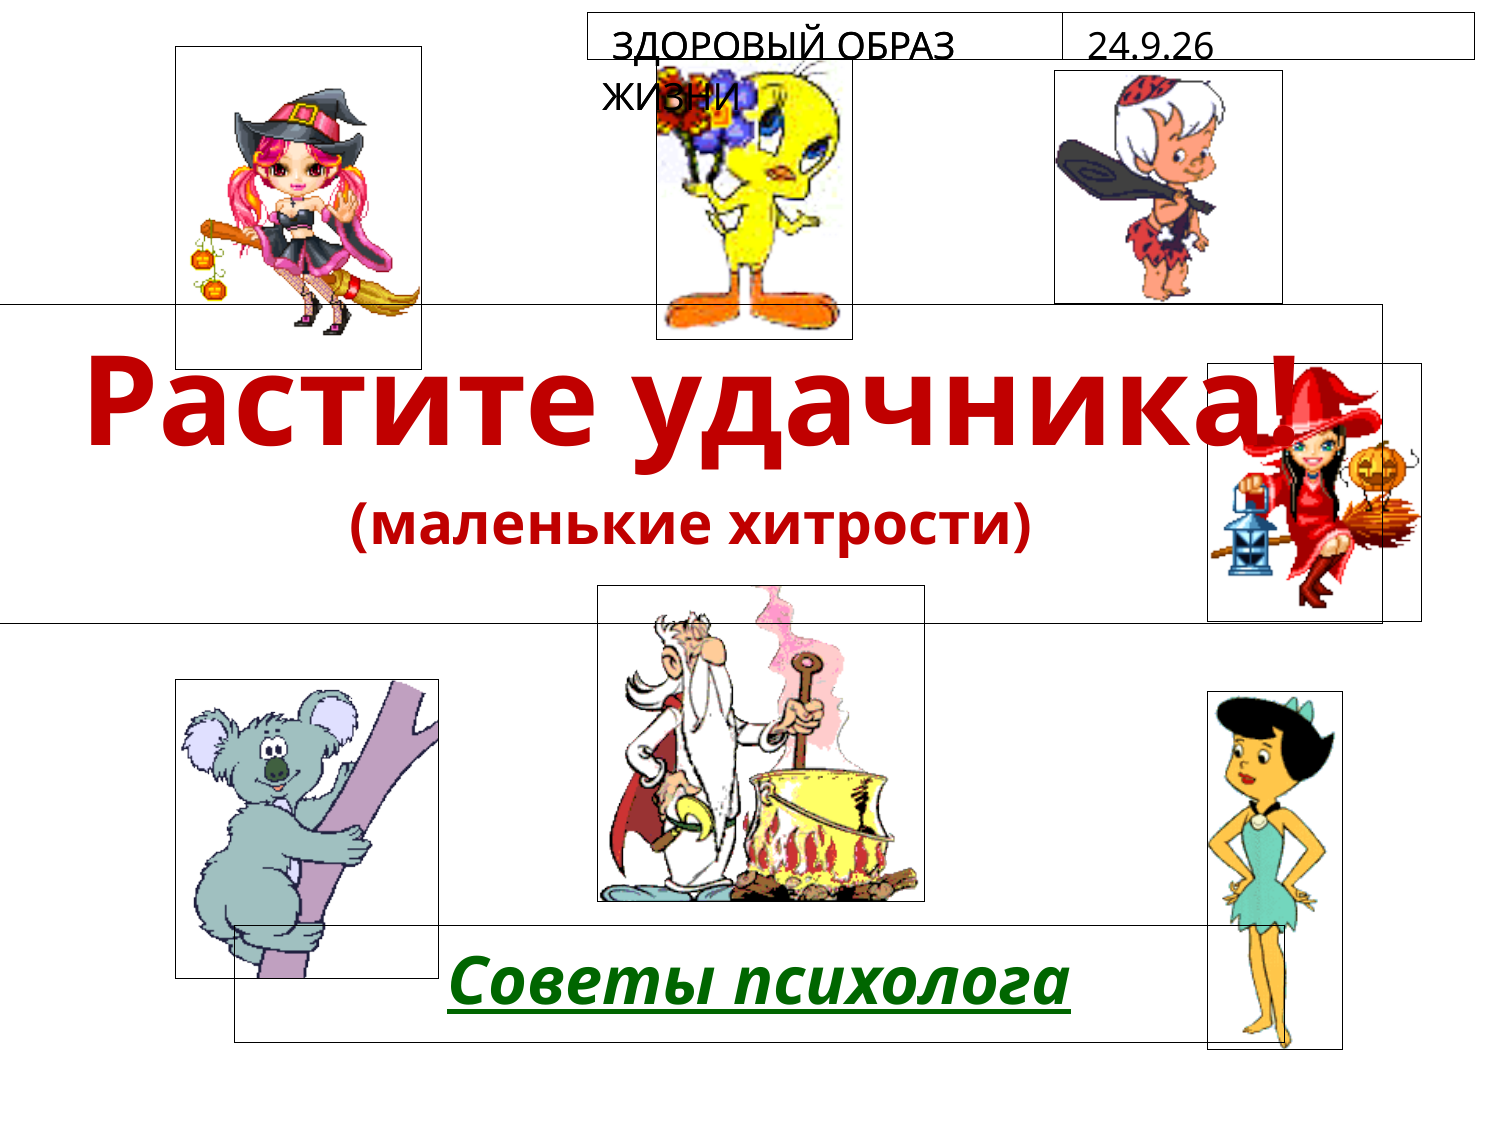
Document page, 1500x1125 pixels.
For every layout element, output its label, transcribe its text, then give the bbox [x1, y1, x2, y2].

picture [597, 624, 925, 902]
footer ЗДОРОВЫЙ ОБРАЗ ЖИЗНИ [587, 12, 1063, 60]
picture [1383, 363, 1422, 622]
picture [656, 60, 853, 304]
text_box Растите удачника! (маленькие хитрости) [0, 304, 1383, 624]
picture [1054, 70, 1283, 304]
picture [175, 46, 422, 304]
text_box Советы психолога [234, 925, 1285, 1043]
picture [175, 679, 439, 979]
picture [1207, 691, 1343, 1050]
